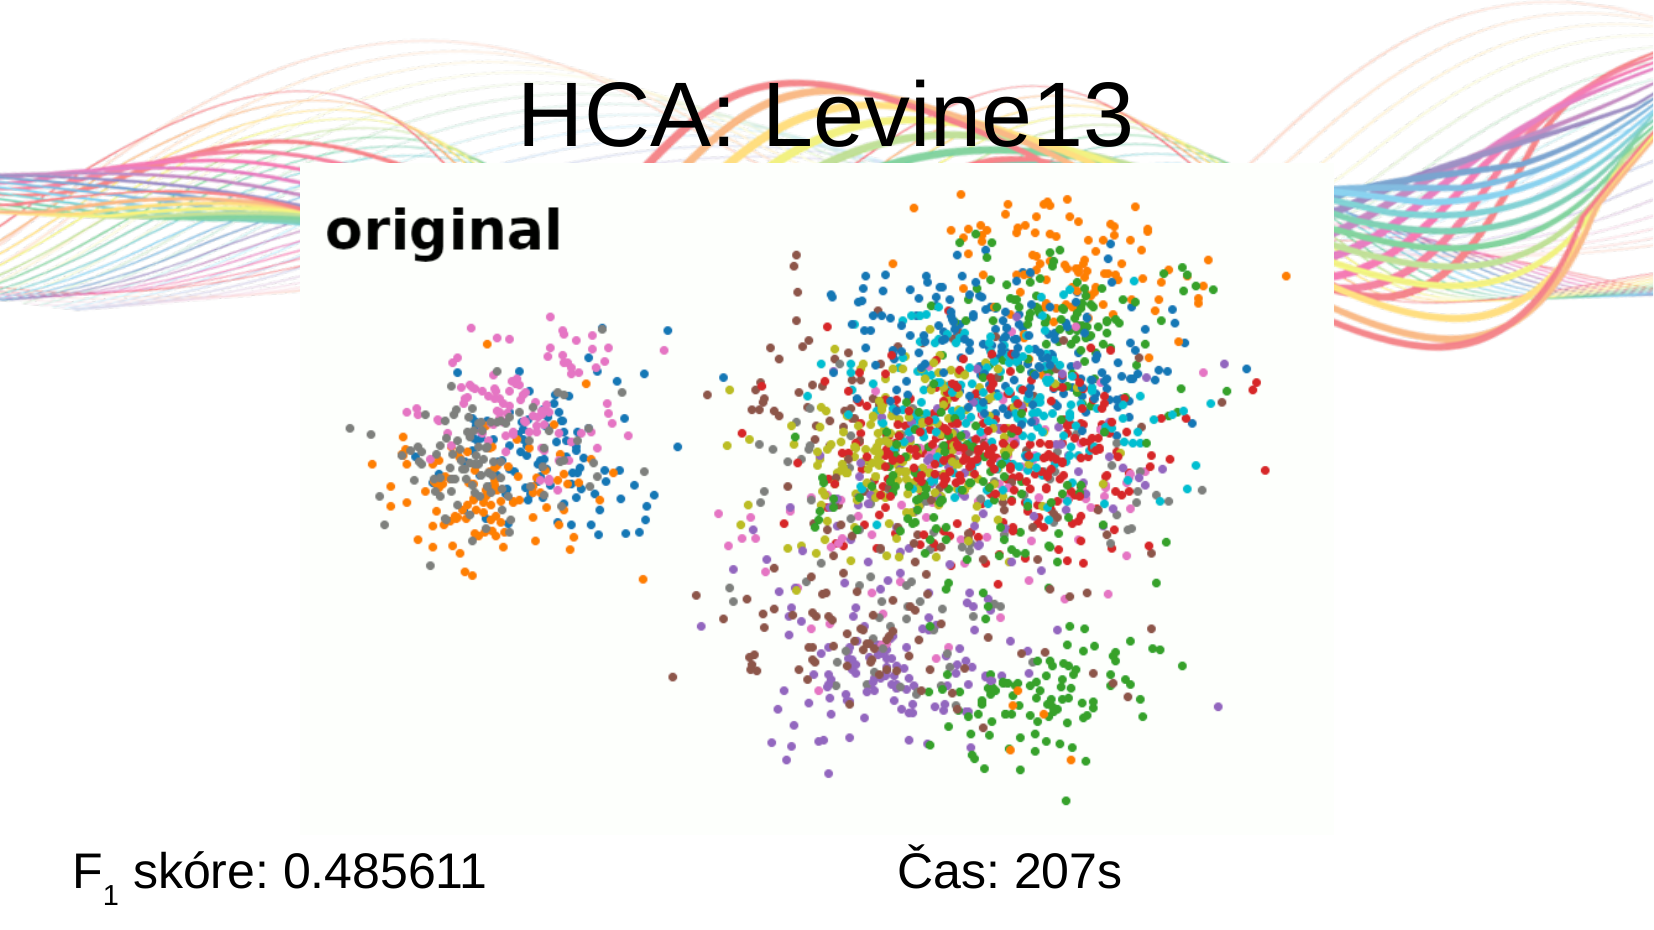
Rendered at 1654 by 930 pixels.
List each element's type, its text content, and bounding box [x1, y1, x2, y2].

text_box F1 skóre: 0.485611 Čas: 207s [72, 63, 1561, 912]
picture [300, 163, 1334, 835]
picture [0, 0, 1654, 372]
title HCA: Levine13 [82, 37, 1571, 193]
